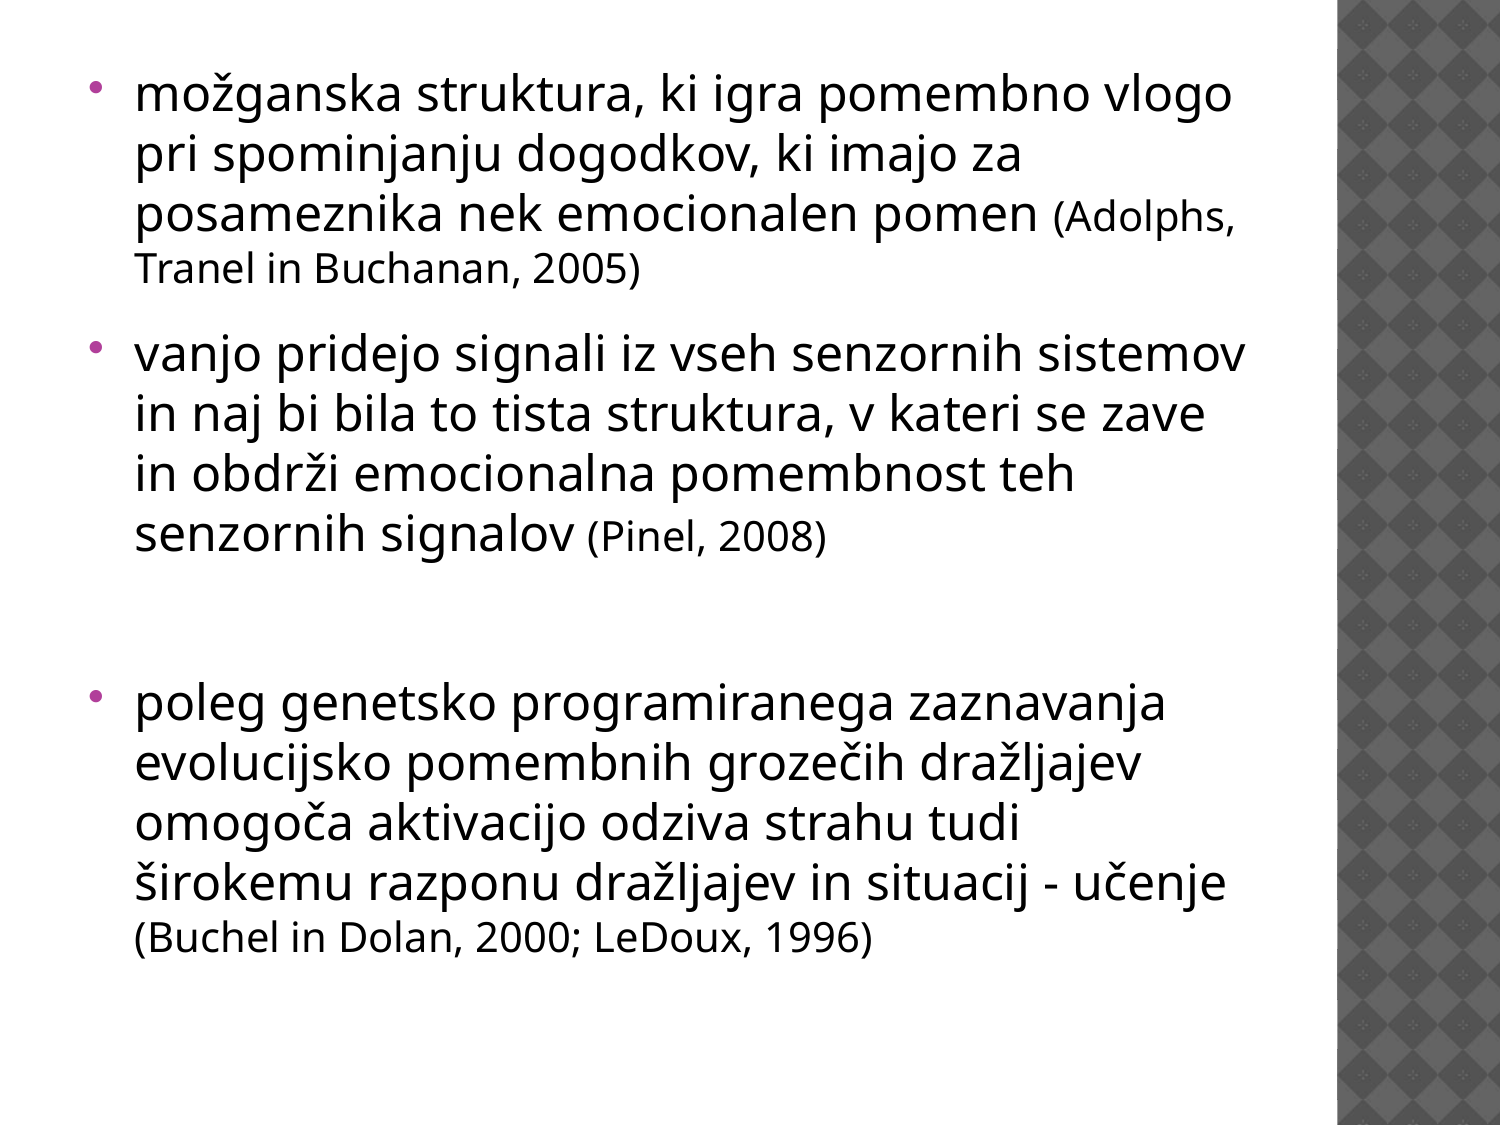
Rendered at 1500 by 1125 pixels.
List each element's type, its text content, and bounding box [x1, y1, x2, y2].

picture [1337, 0, 1500, 1125]
list možganska struktura, ki igra pomembno vlogo pri spominjanju dogodkov, ki imajo za posameznika nek emocionalen pomen (Adolphs, Tranel in Buchanan, 2005) vanjo pridejo signali iz vseh senzornih sistemov in naj bi bila to tista struktura, v kateri se zave in obdrži emocionalna pomembnost teh senzornih signalov (Pinel, 2008) poleg genetsko programiranega zaznavanja evolucijsko pomembnih grozečih dražljajev omogoča aktivacijo odziva strahu tudi širokemu razponu dražljajev in situacij - učenje (Buchel in Dolan, 2000; LeDoux, 1996) [75, 54, 1263, 1059]
